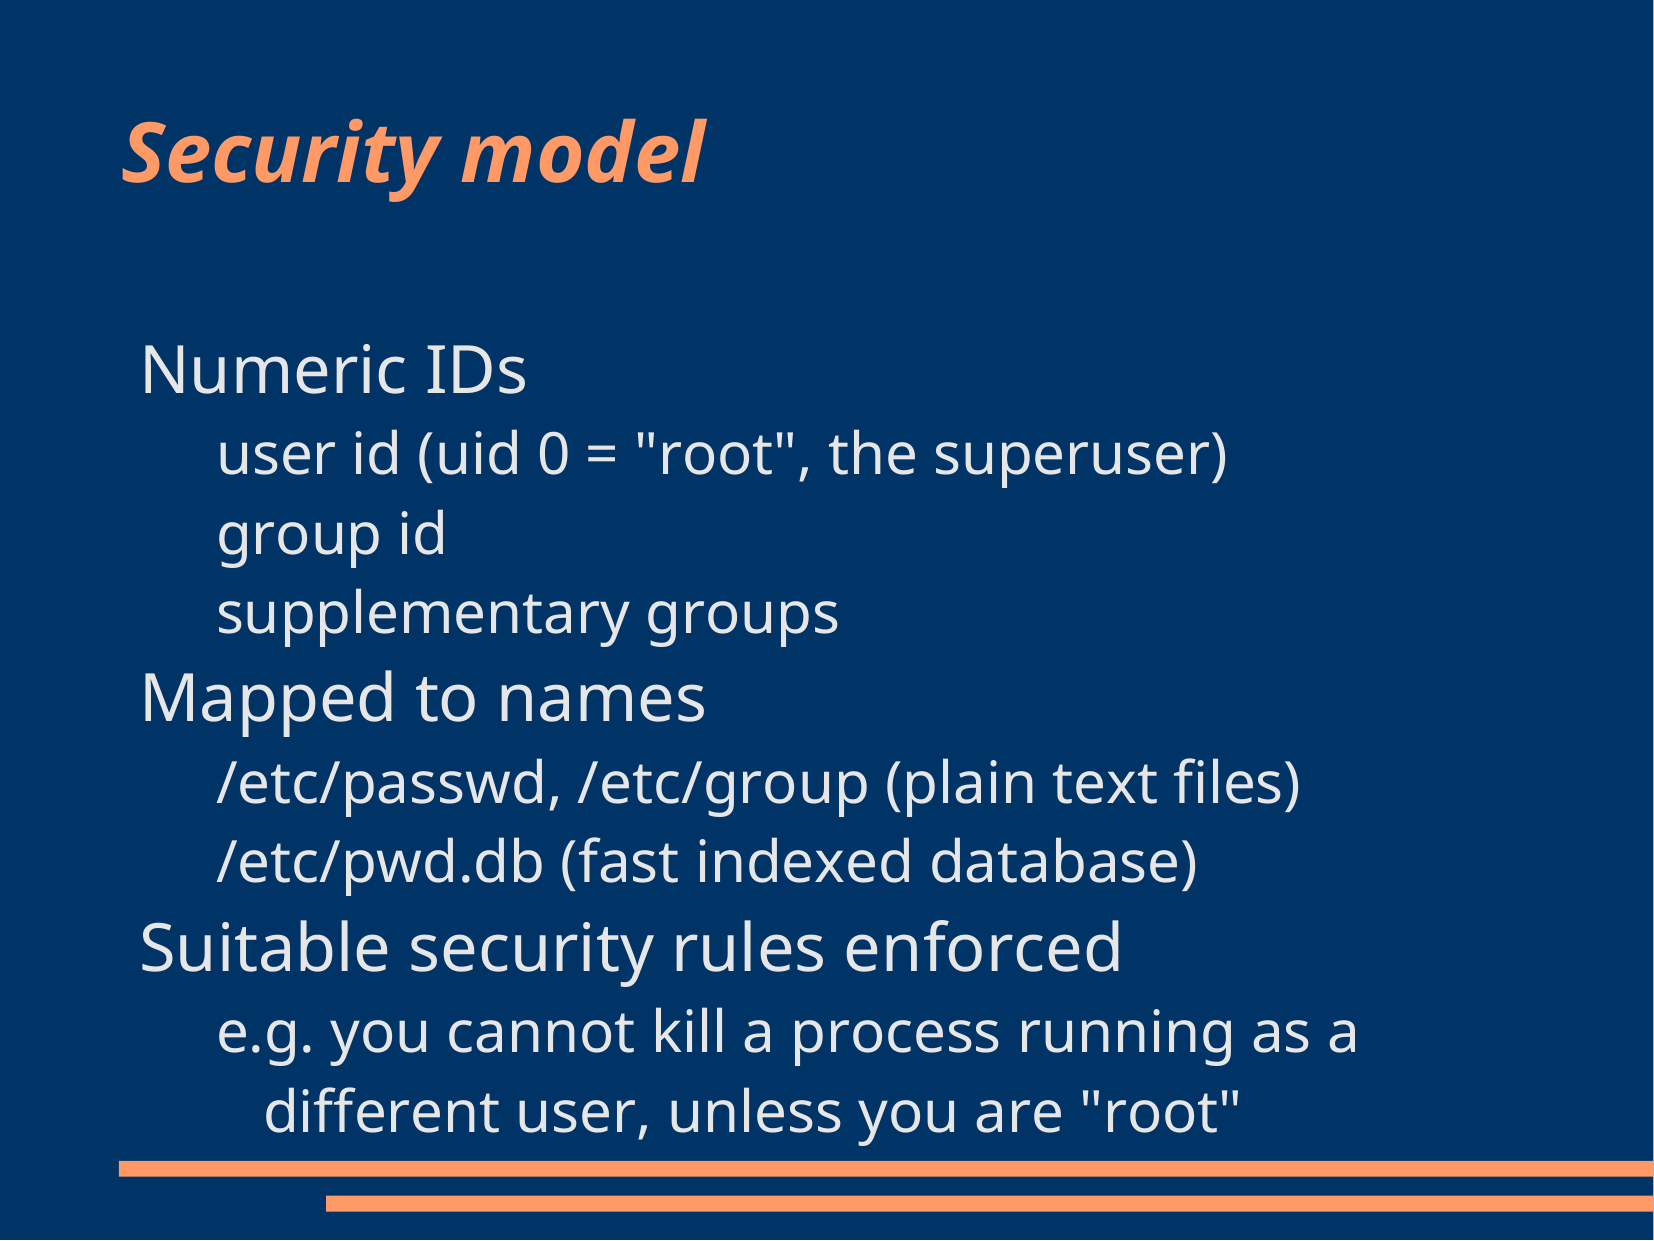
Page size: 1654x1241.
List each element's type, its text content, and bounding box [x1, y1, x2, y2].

title Security model [121, 46, 1534, 254]
list Numeric IDs user id (uid 0 = "root", the superuser) group id supplementary groups Mapped to names /etc/passwd, /etc/group (plain text files) /etc/pwd.db (fast indexed database) Suitable security rules enforced e.g. you cannot kill a process running as a different user, unless you are "root" [121, 322, 1561, 1132]
